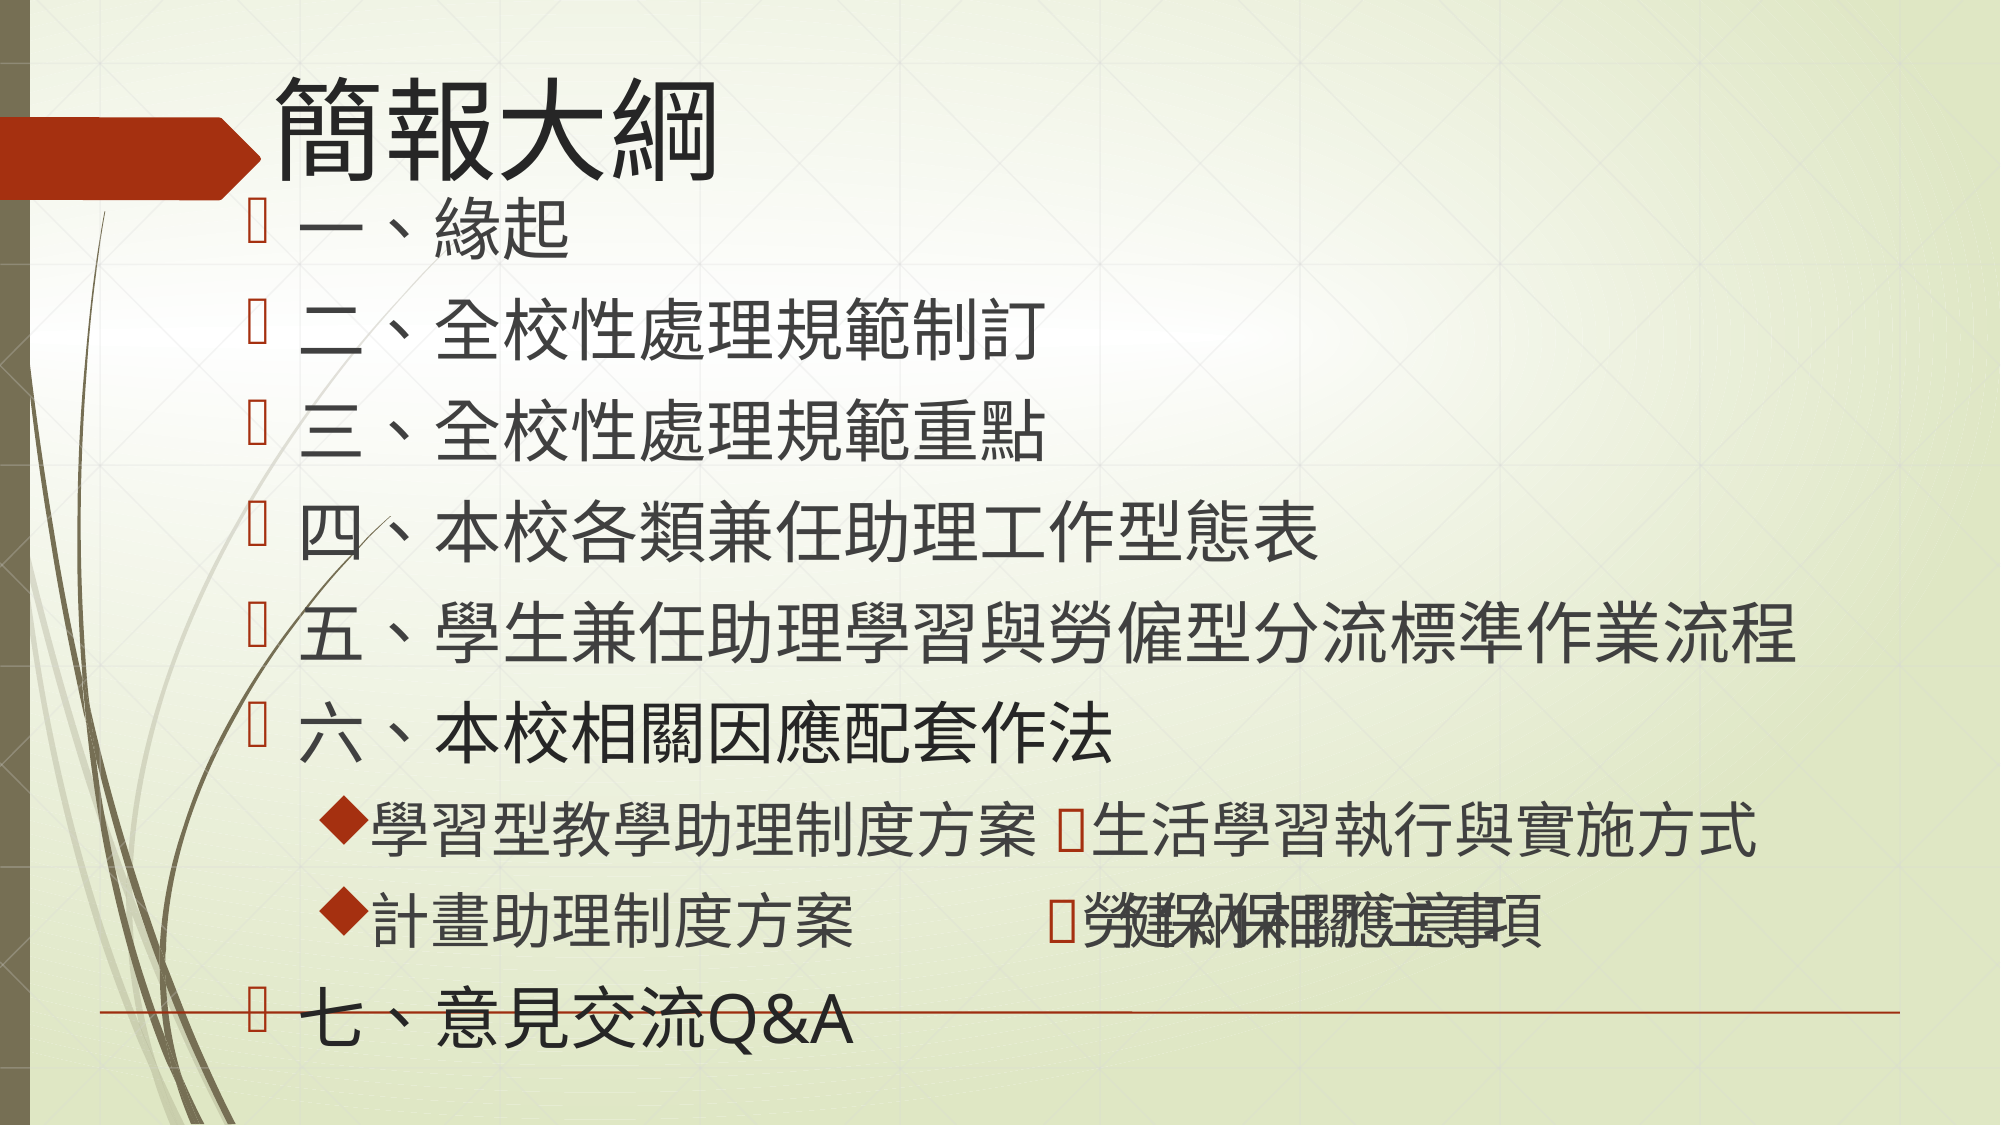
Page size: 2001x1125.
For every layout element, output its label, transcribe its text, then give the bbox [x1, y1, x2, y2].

title 簡報大綱 [256, 52, 1719, 179]
list 一、緣起 二、全校性處理規範制訂 三、全校性處理規範重點 四、本校各類兼任助理工作型態表 五、學生兼任助理學習與勞僱型分流標準作業流程 六、本校相關因應配套作法 學習型教學助理制度方案 生活學習執行與實施方式 計畫助理制度方案 勞健保納保相關應注意事項 七、意見交流Q&A [231, 179, 1965, 1078]
